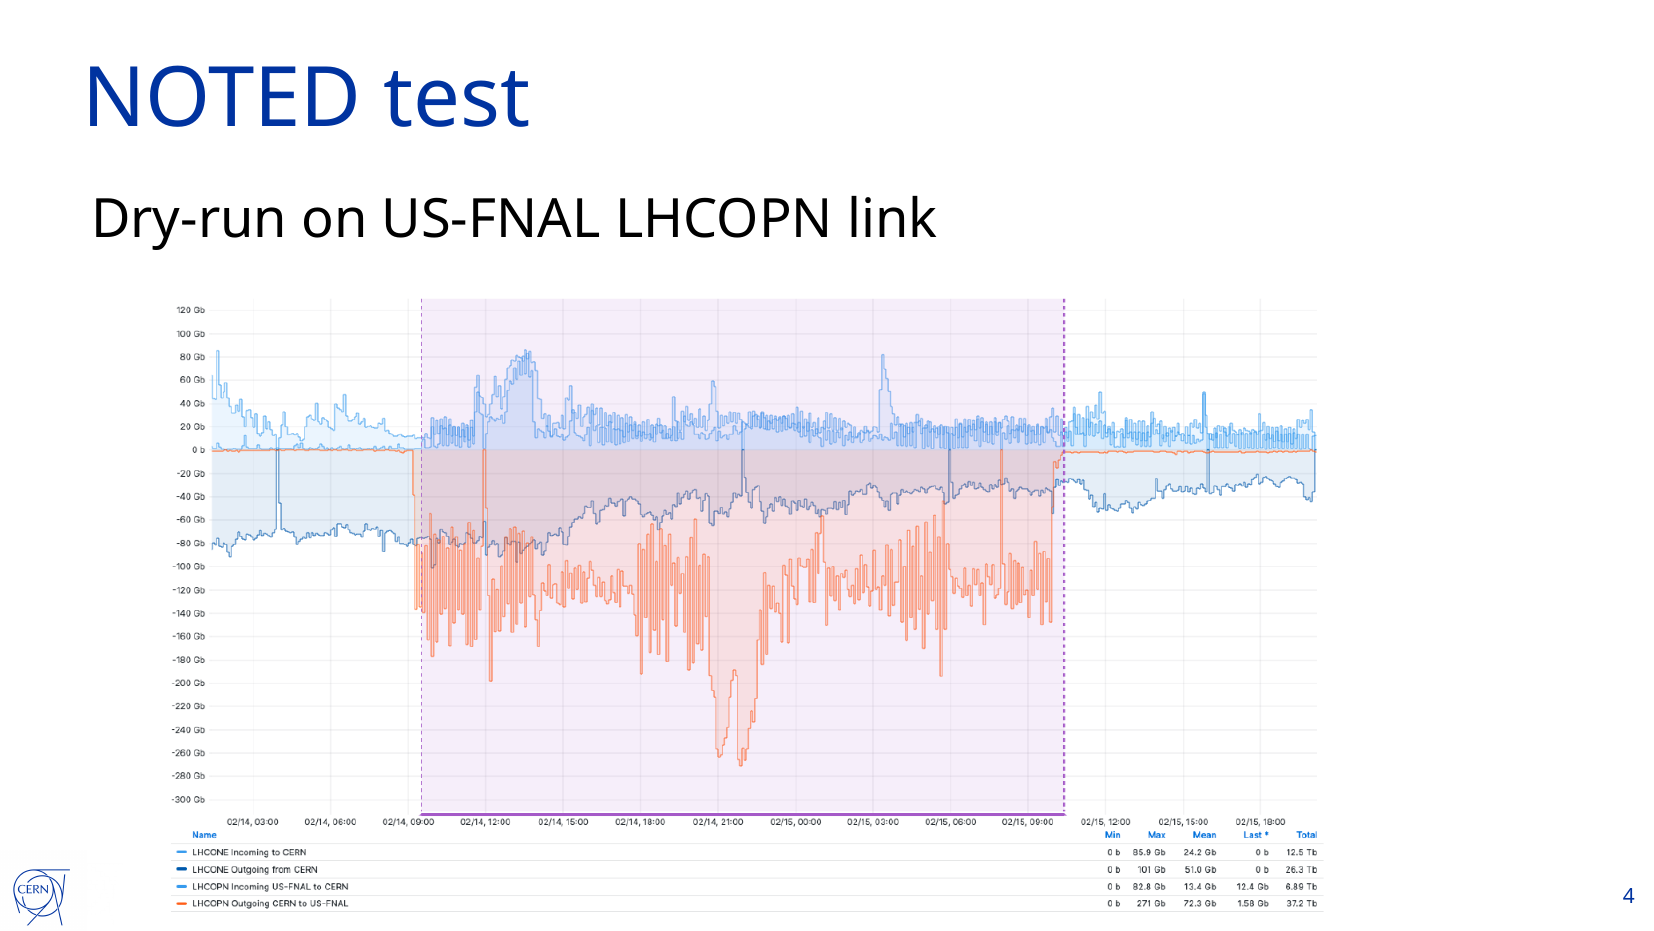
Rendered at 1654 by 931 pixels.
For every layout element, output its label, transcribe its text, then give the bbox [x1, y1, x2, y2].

text_box Dry-run on US-FNAL LHCOPN link [76, 172, 1601, 931]
title NOTED test [82, 37, 1571, 247]
picture [165, 295, 1339, 919]
picture [0, 850, 76, 931]
